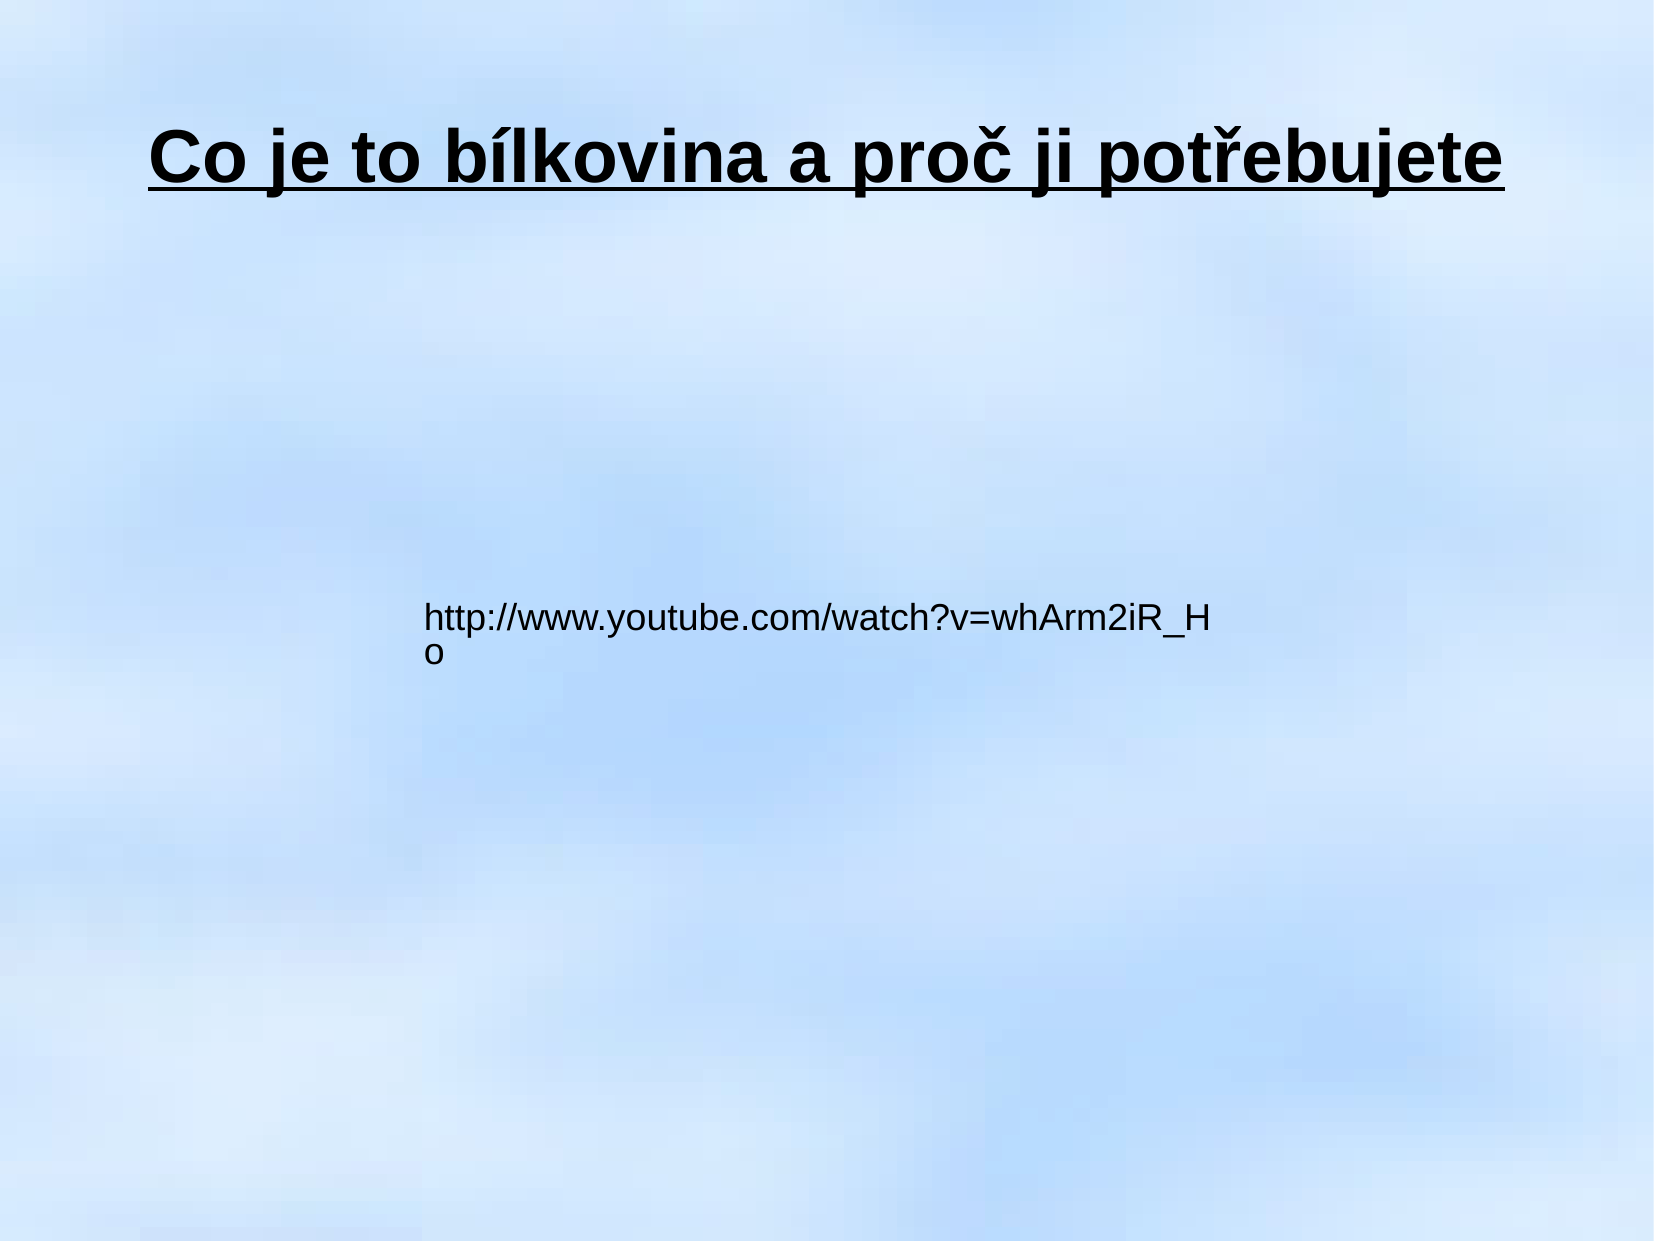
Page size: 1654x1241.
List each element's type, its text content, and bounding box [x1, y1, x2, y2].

text_box http://www.youtube.com/watch?v=whArm2iR_Ho [408, 589, 1243, 688]
title Co je to bílkovina a proč ji potřebujete [82, 49, 1571, 257]
